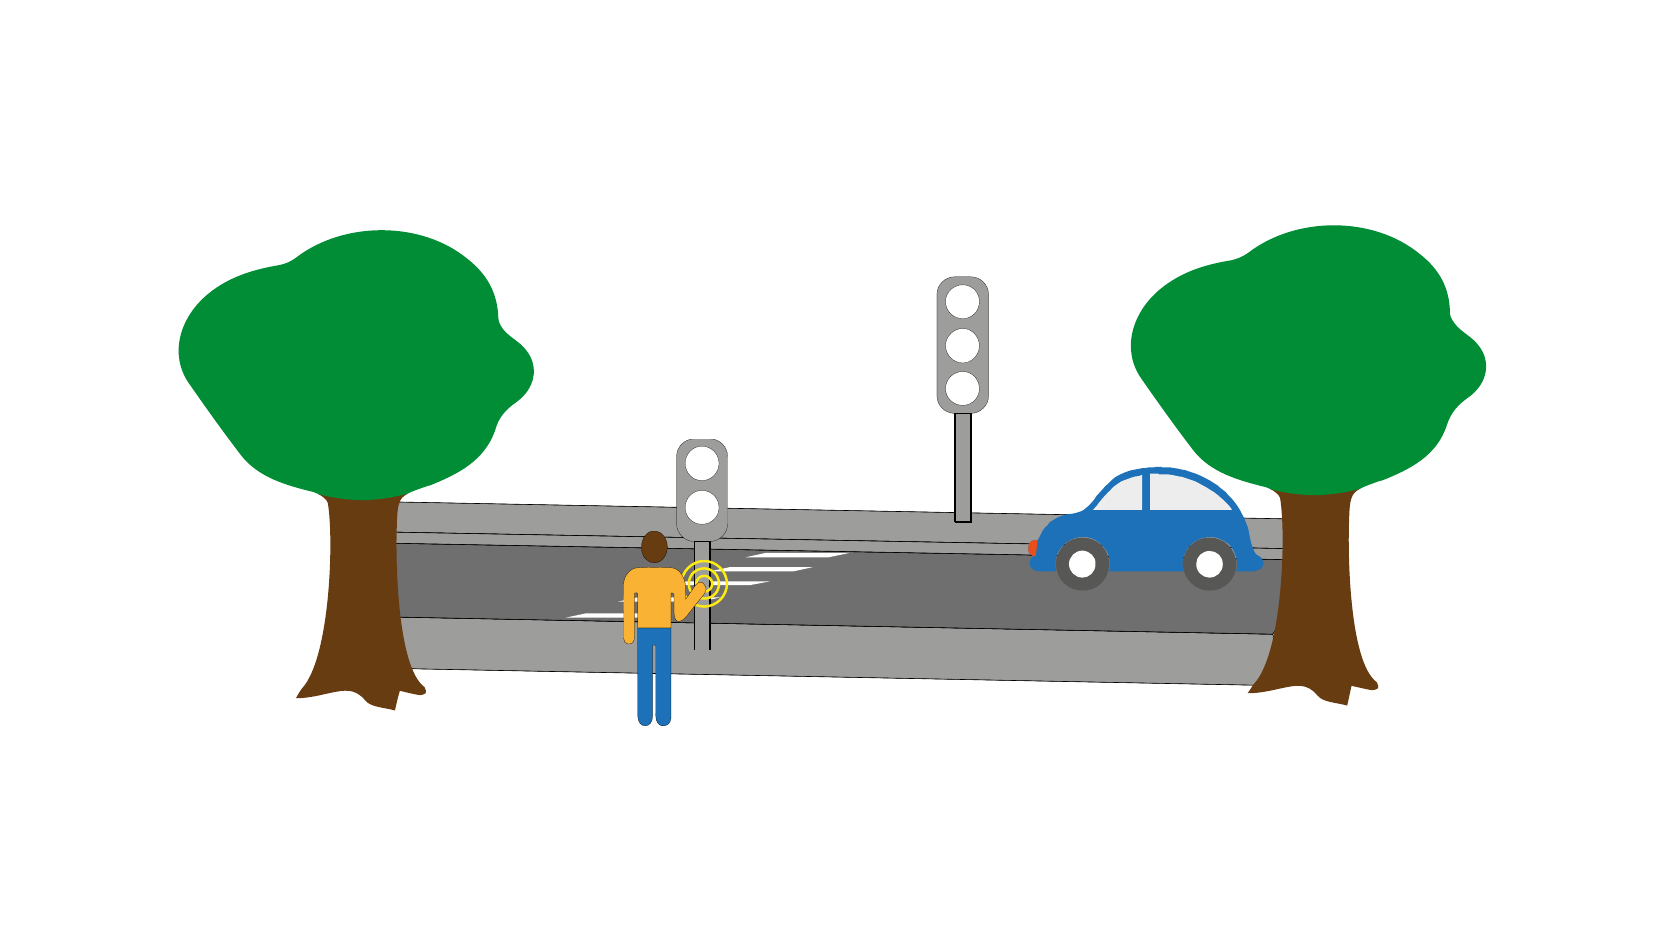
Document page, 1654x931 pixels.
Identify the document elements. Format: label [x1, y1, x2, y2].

picture [177, 225, 1487, 728]
